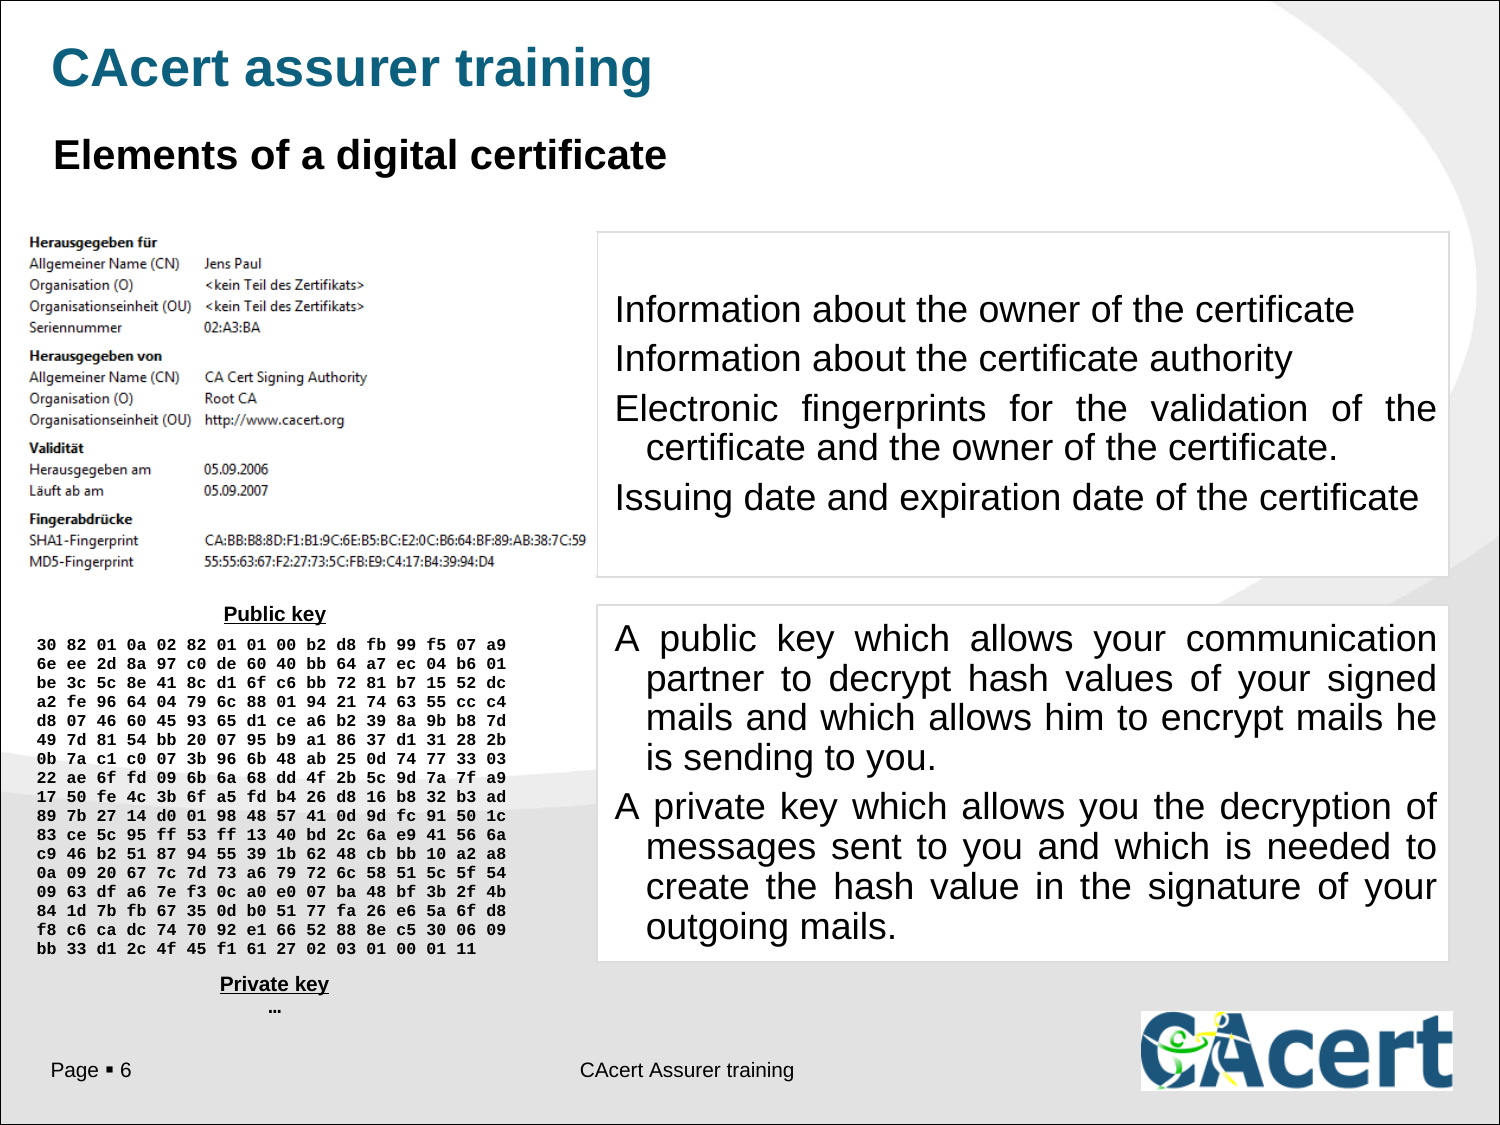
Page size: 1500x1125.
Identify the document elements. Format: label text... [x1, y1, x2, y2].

title CAcert assurer training [51, 19, 1450, 118]
text_box Public key 30 82 01 0a 02 82 01 01 00 b2 d8 fb 99 f5 07 a9 6e ee 2d 8a 97 c0 de 60 40 bb 64 a7 ec 04 b6 01 be 3c 5c 8e 41 8c d1 6f c6 bb 72 81 b7 15 52 dc a2 fe 96 64 04 79 6c 88 01 94 21 74 63 55 cc c4 d8 07 46 60 45 93 65 d1 ce a6 b2 39 8a 9b b8 7d 49 7d 81 54 bb 20 07 95 b9 a1 86 37 d1 31 28 2b 0b 7a c1 c0 07 3b 96 6b 48 ab 25 0d 74 77 33 03 22 ae 6f fd 09 6b 6a 68 dd 4f 2b 5c 9d 7a 7f a9 17 50 fe 4c 3b 6f a5 fd b4 26 d8 16 b8 32 b3 ad 89 7b 27 14 d0 01 98 48 57 41 0d 9d fc 91 50 1c 83 ce 5c 95 ff 53 ff 13 40 bd 2c 6a e9 41 56 6a c9 46 b2 51 87 94 55 39 1b 62 48 cb bb 10 a2 a8 0a 09 20 67 7c 7d 73 a6 79 72 6c 58 51 5c 5f 54 09 63 df a6 7e f3 0c a0 e0 07 ba 48 bf 3b 2f 4b 84 1d 7b fb 67 35 0d b0 51 77 fa 26 e6 5a 6f d8 f8 c6 ca dc 74 70 92 e1 66 52 88 8e c5 30 06 09 bb 33 d1 2c 4f 45 f1 61 27 02 03 01 00 01 11 Private key … [21, 595, 528, 1028]
text_box Elements of a digital certificate [53, 125, 997, 185]
text_box Information about the owner of the certificate Information about the certificate authority Electronic fingerprints for the validation of the certificate and the owner of the certificate. Issuing date and expiration date of the certificate [596, 232, 1450, 577]
picture [1, 1, 1499, 1124]
text_box A public key which allows your communication partner to decrypt hash values of your signed mails and which allows him to encrypt mails he is sending to you. A private key which allows you the decryption of messages sent to you and which is needed to create the hash value in the signature of your outgoing mails. [596, 604, 1450, 963]
